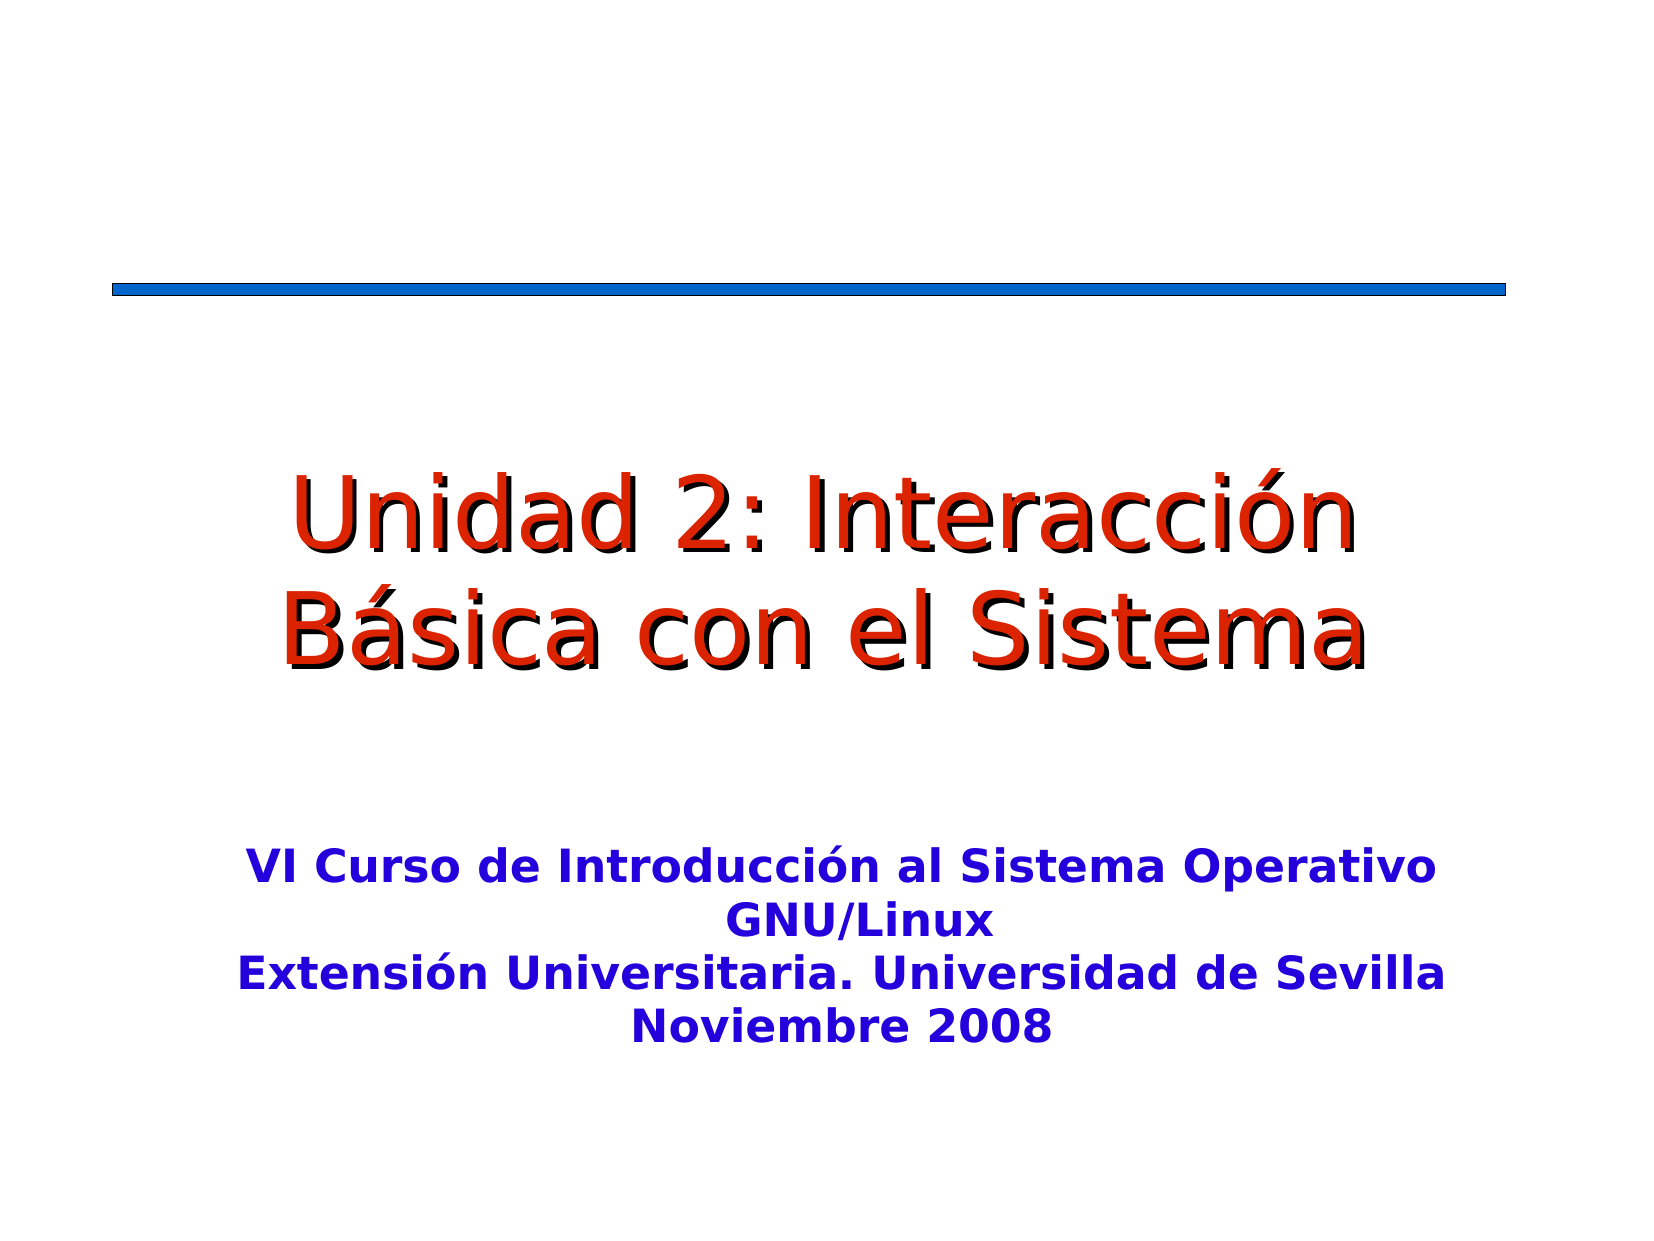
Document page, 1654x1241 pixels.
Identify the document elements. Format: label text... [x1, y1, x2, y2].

text_box VI Curso de Introducción al Sistema Operativo GNU/Linux Extensión Universitaria. Universidad de Sevilla Noviembre 2008 [118, 826, 1531, 1068]
title Unidad 2: Interacción Básica con el Sistema [118, 353, 1531, 790]
